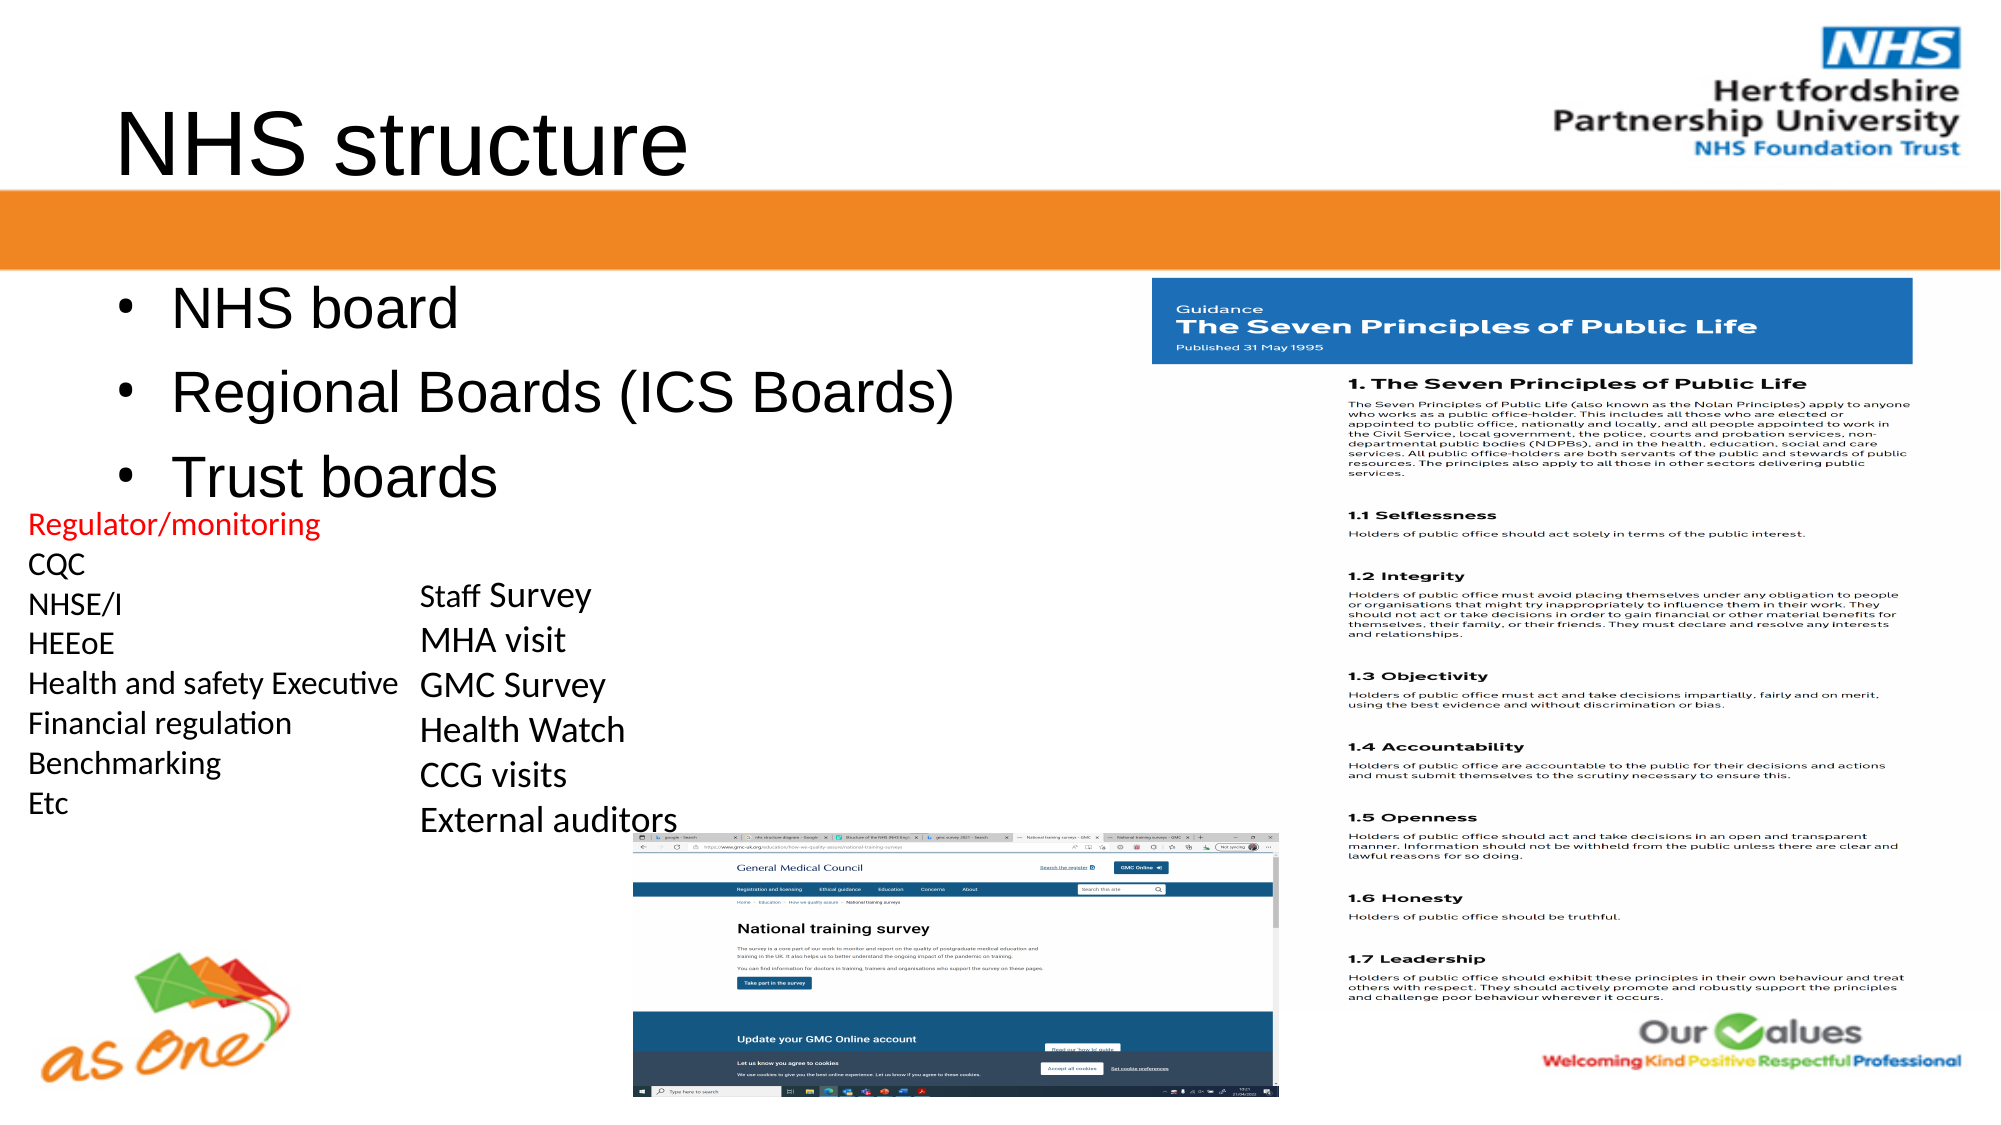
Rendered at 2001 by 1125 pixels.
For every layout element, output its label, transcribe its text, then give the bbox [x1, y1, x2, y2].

list NHS board Regional Boards (ICS Boards) Trust boards [99, 262, 1900, 833]
text_box Staff Survey MHA visit GMC Survey Health Watch CCG visits External auditors [404, 562, 702, 851]
picture [633, 273, 2000, 1097]
text_box Regulator/monitoring CQC NHSE/I HEEoE Health and safety Executive Financial regulation Benchmarking Etc [13, 494, 746, 833]
list NHS board Regional Boards (ICS Boards) Trust boards [99, 833, 633, 1005]
title NHS structure [99, 45, 1900, 233]
